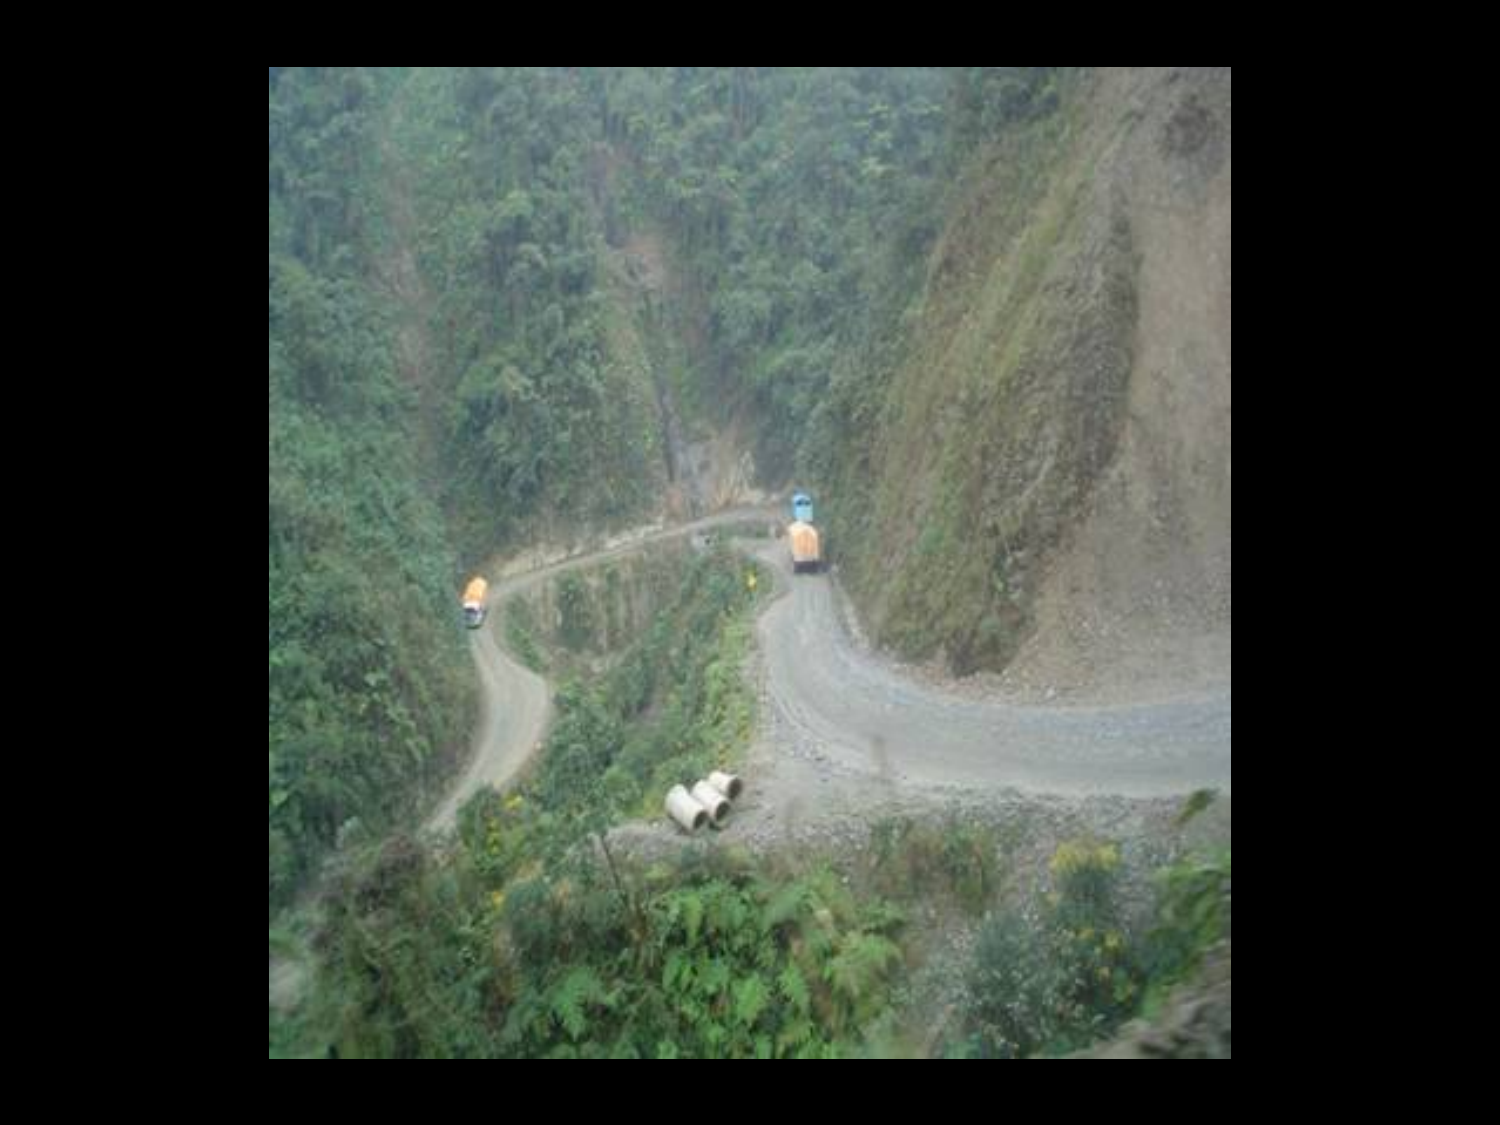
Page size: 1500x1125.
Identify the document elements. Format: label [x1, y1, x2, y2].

picture [269, 67, 1231, 1059]
